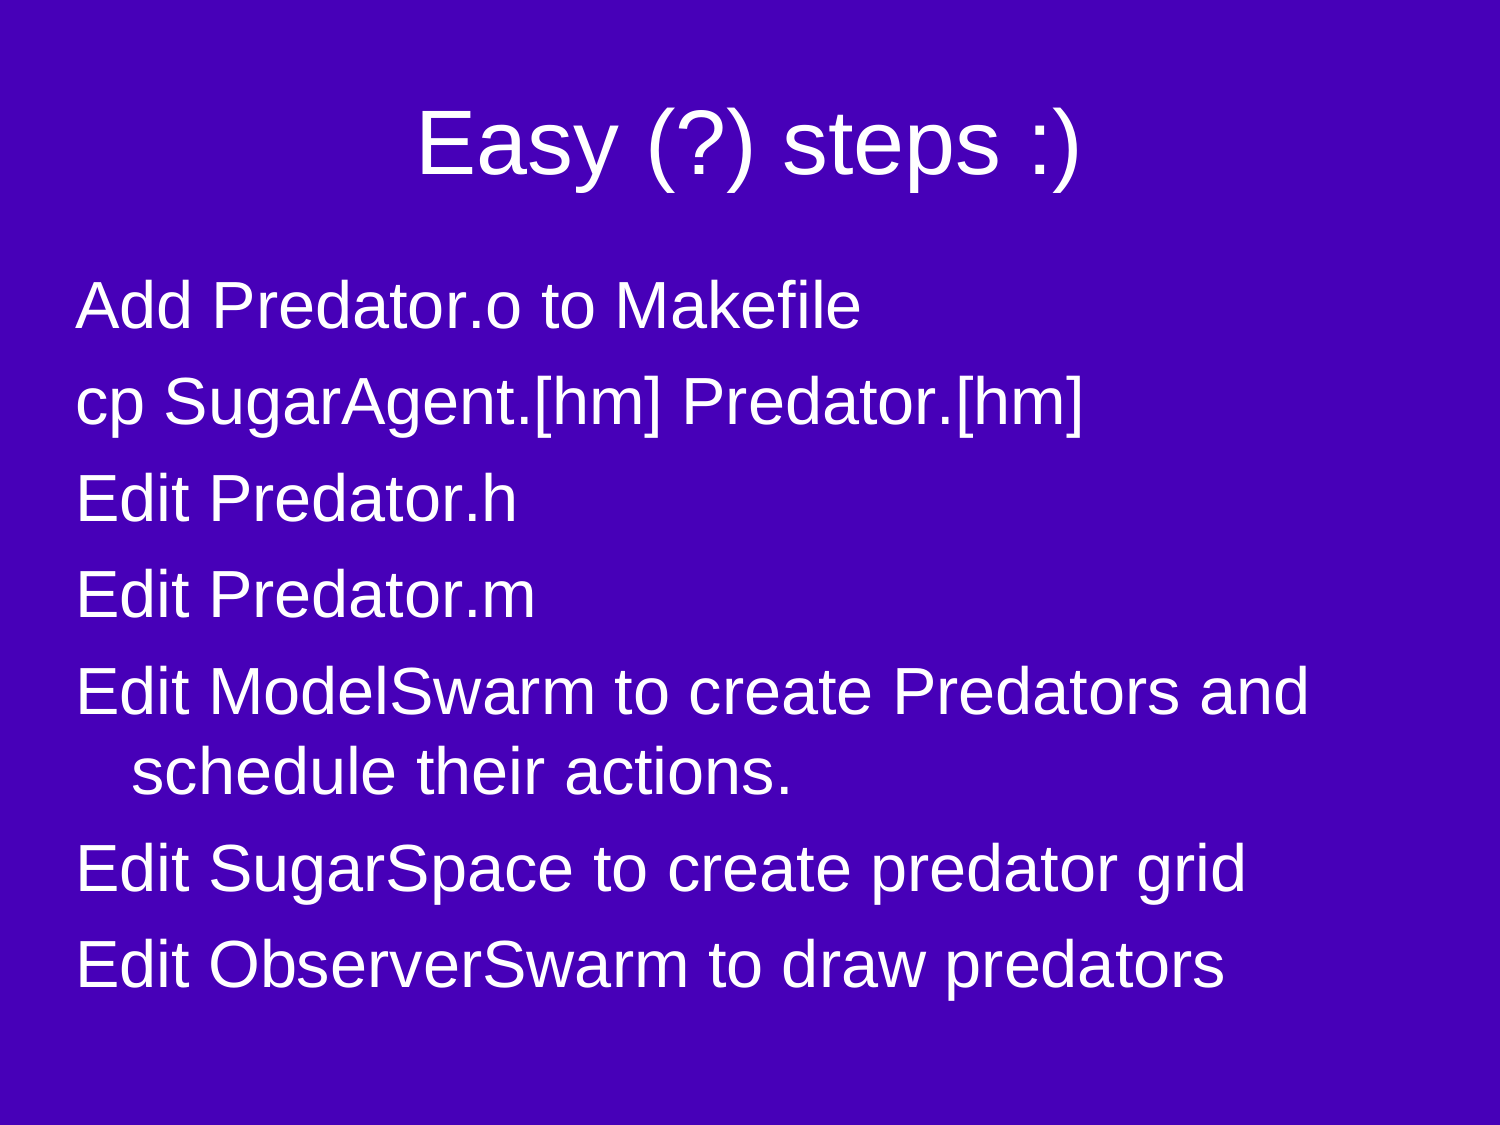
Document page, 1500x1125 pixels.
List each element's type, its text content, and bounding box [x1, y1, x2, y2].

list Add Predator.o to Makefile cp SugarAgent.[hm] Predator.[hm] Edit Predator.h Edit Predator.m Edit ModelSwarm to create Predators and schedule their actions. Edit SugarSpace to create predator grid Edit ObserverSwarm to draw predators [75, 262, 1426, 1006]
title Easy (?) steps :) [75, 45, 1426, 233]
